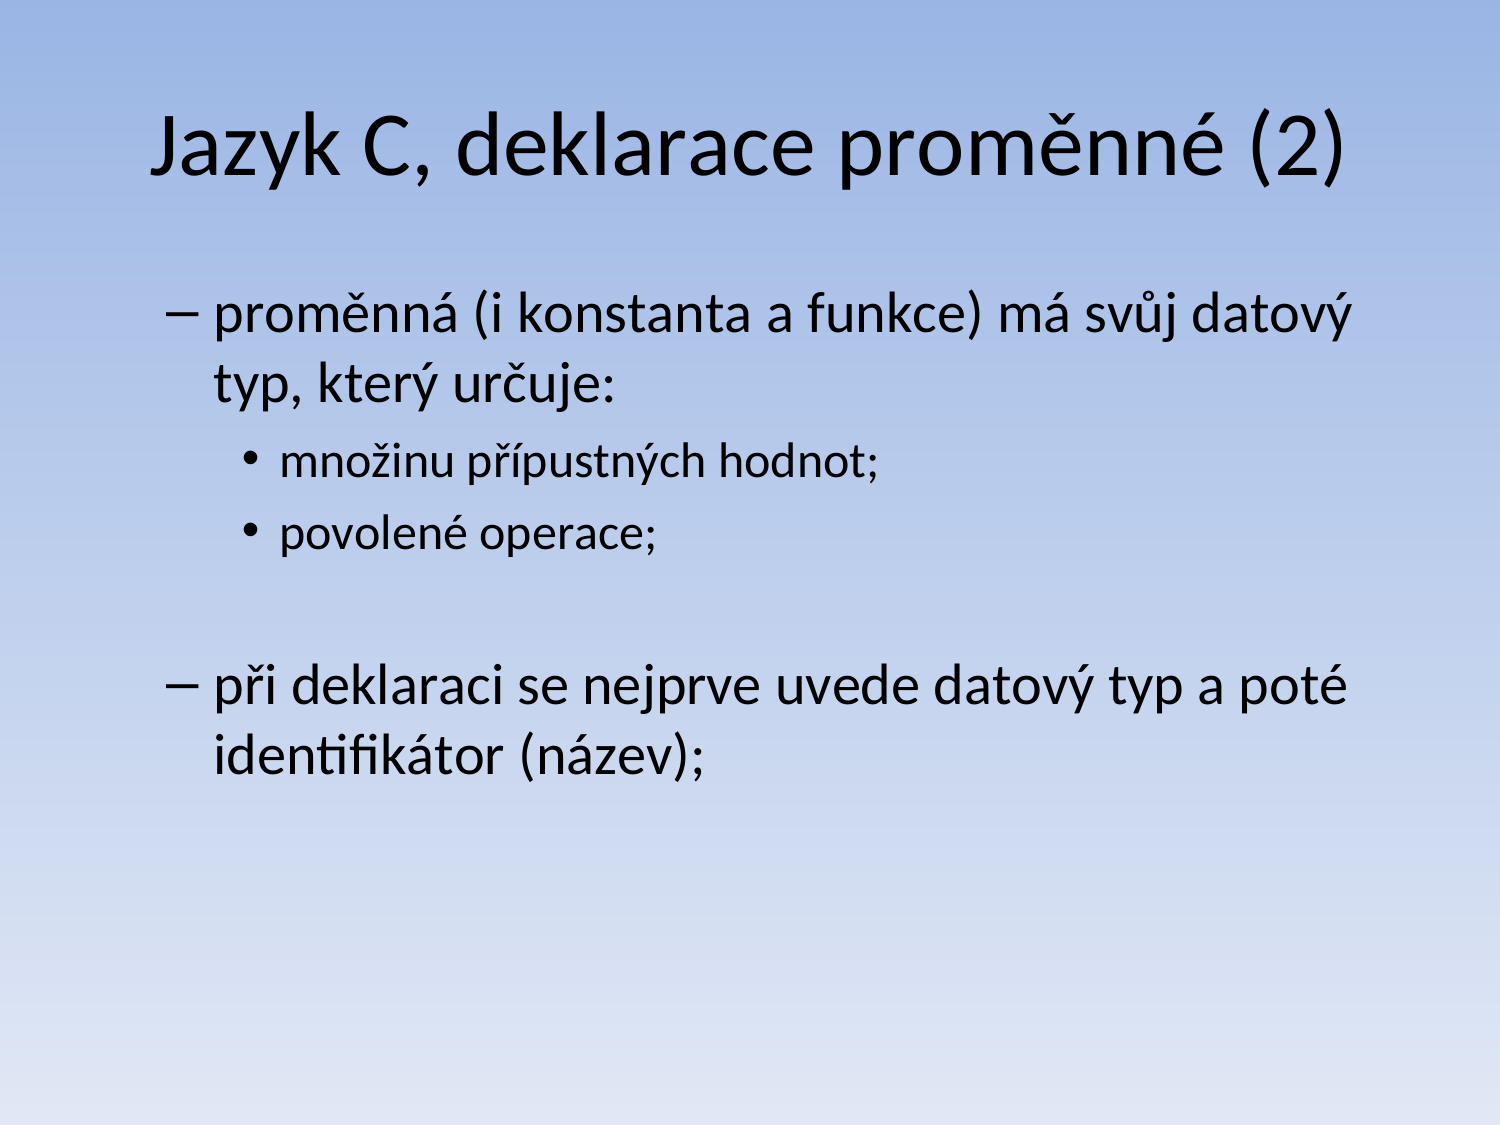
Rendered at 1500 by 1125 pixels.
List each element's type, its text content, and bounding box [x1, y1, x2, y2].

title Jazyk C, deklarace proměnné (2) [75, 45, 1426, 233]
list proměnná (i konstanta a funkce) má svůj datový typ, který určuje: množinu přípustných hodnot; povolené operace; při deklaraci se nejprve uvede datový typ a poté identifikátor (název); [76, 267, 1427, 1010]
